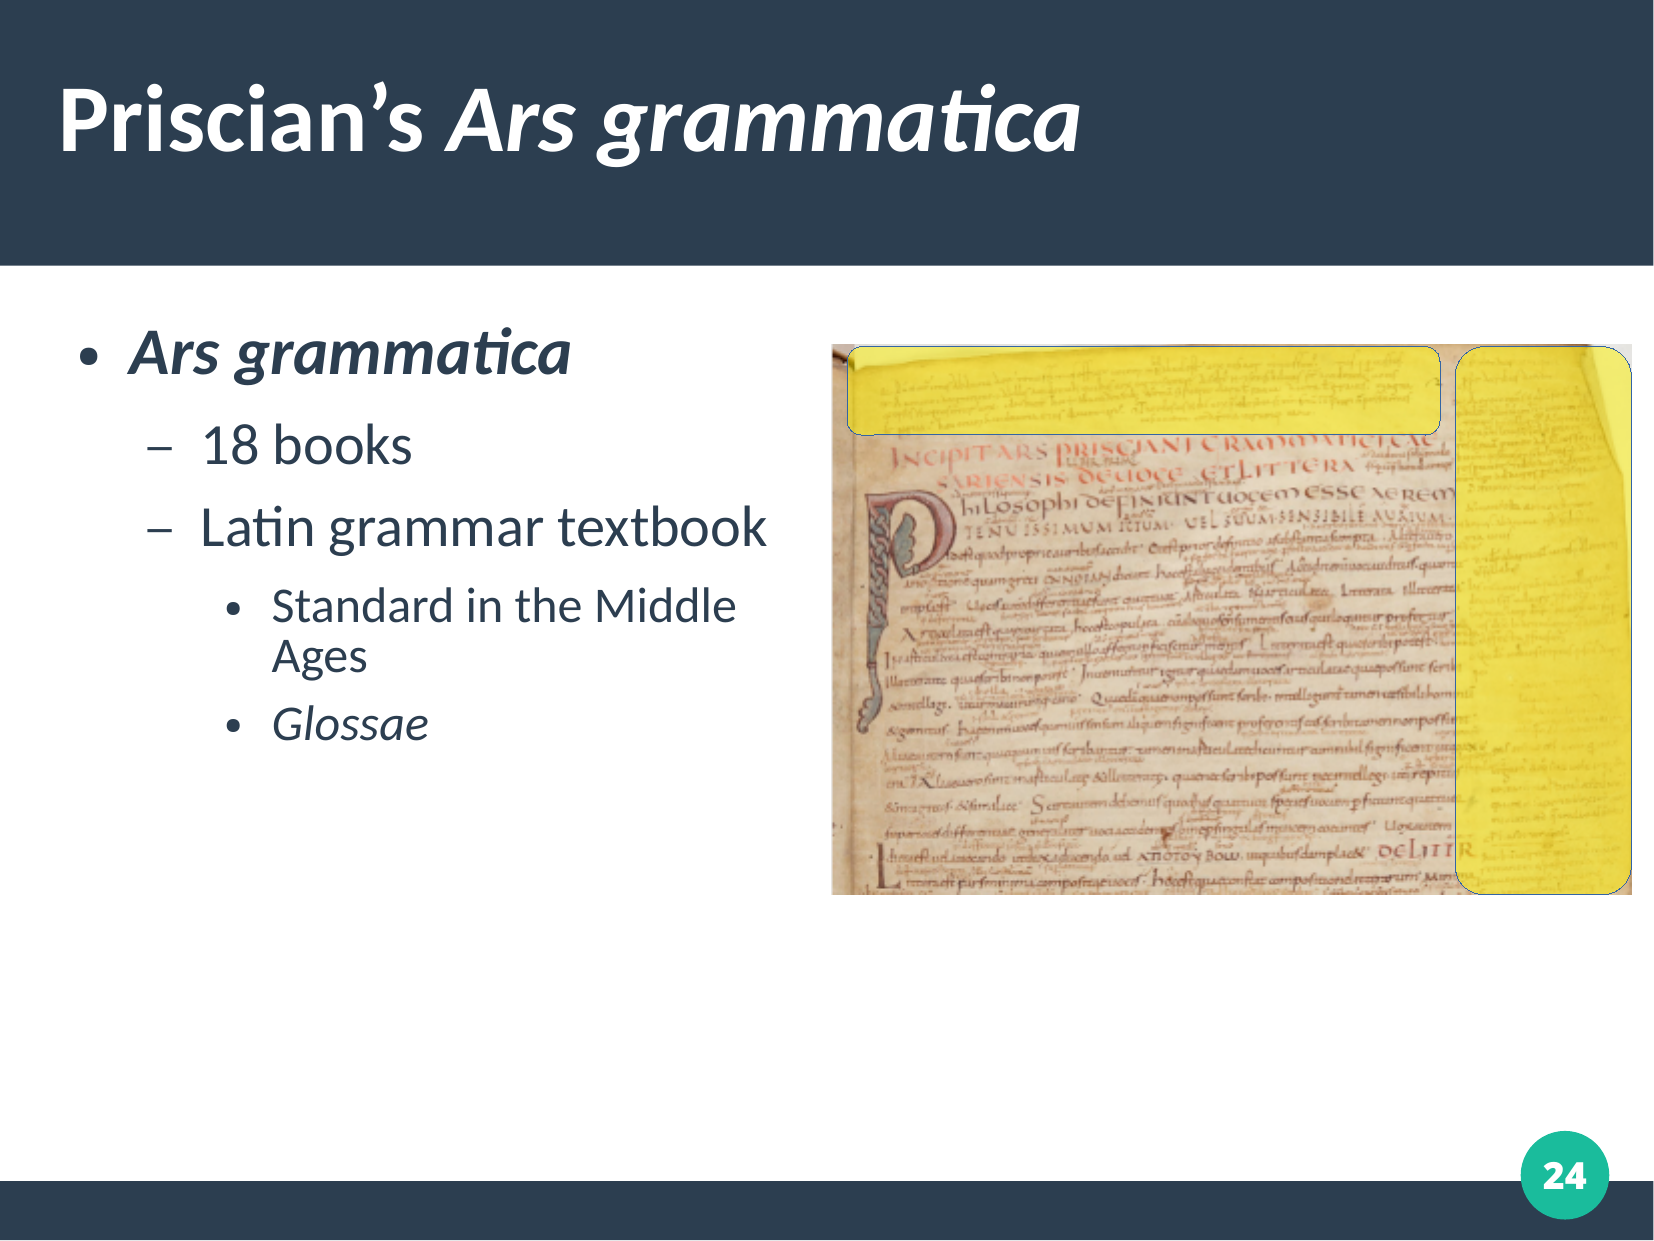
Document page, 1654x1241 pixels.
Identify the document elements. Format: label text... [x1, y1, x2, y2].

picture [831, 344, 1632, 895]
picture [1609, 870, 1632, 895]
list Ars grammatica 18 books Latin grammar textbook Standard in the Middle Ages Glossae [59, 324, 811, 1186]
title Priscian’s Ars grammatica [59, 49, 1595, 207]
text_box [847, 346, 1441, 436]
text_box [1455, 346, 1632, 895]
